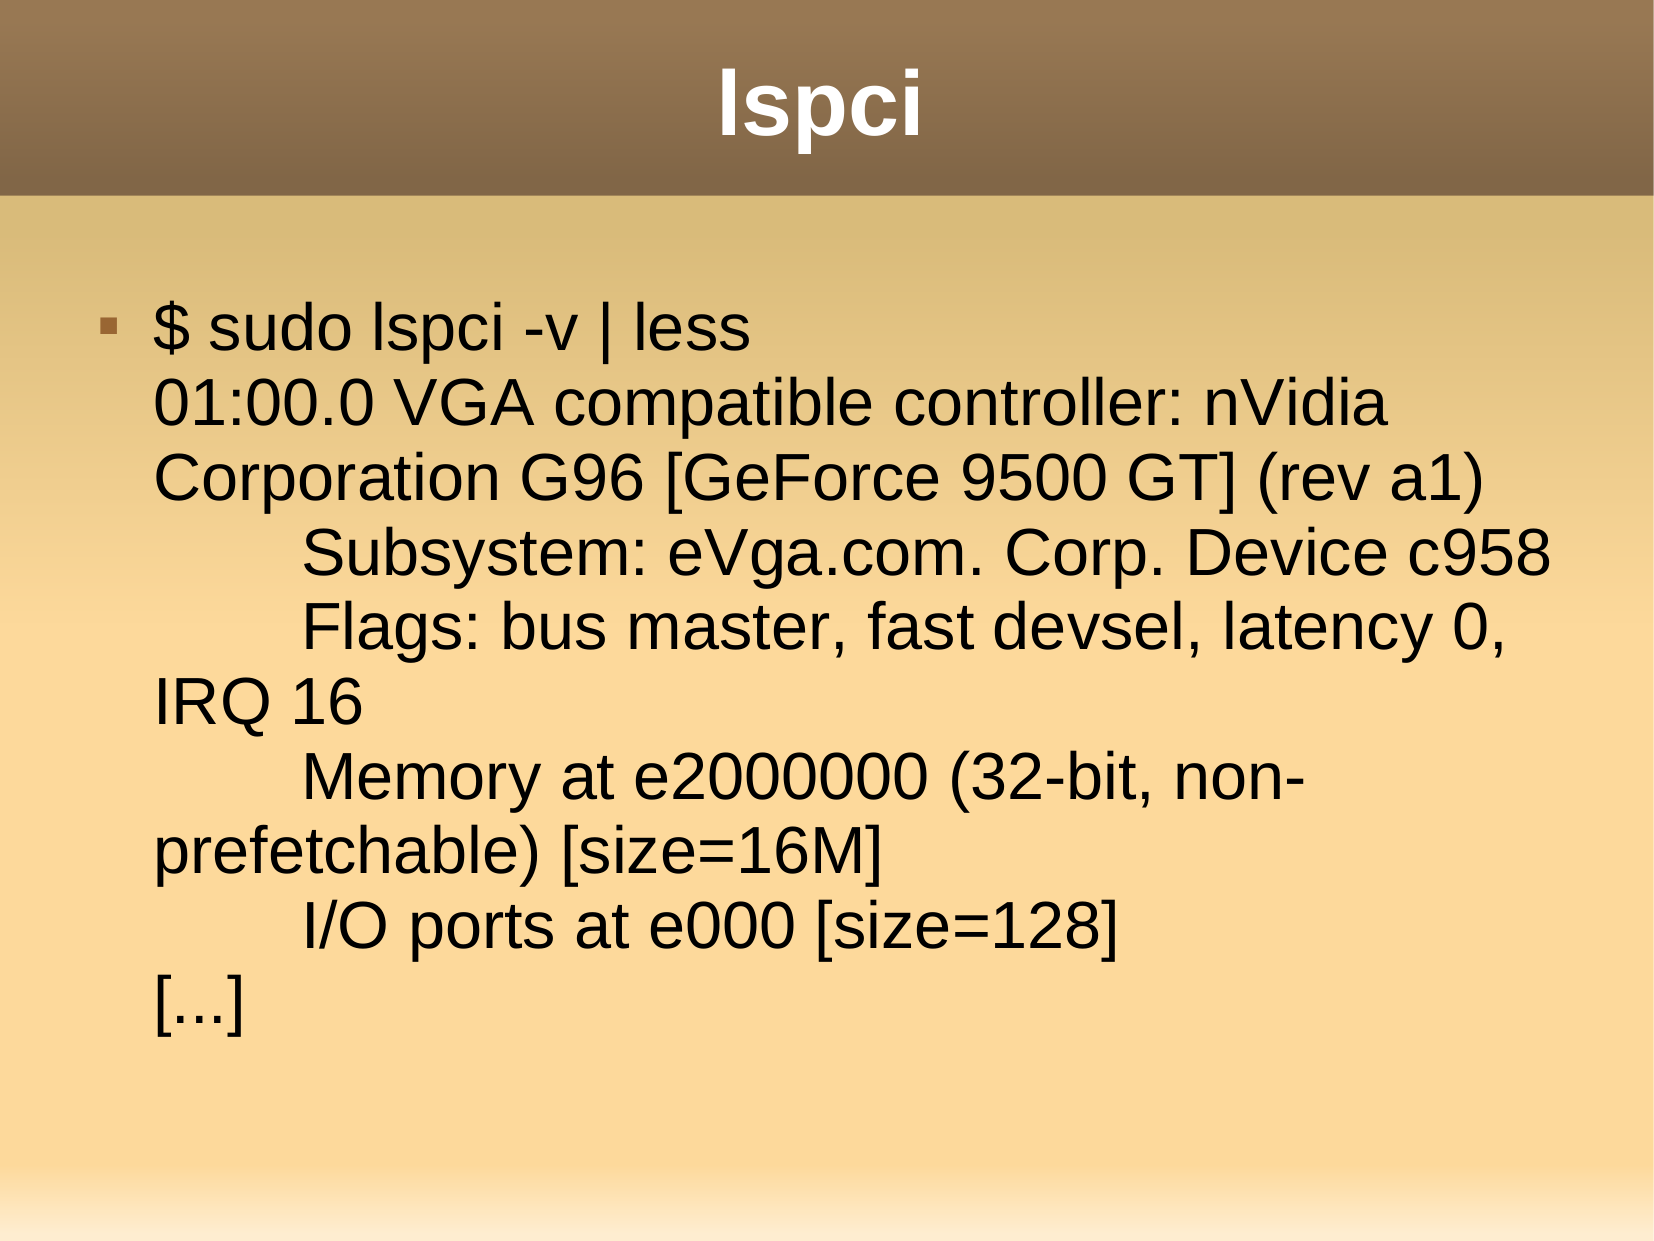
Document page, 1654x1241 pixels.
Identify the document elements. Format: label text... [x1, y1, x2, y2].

title lspci [76, 0, 1565, 208]
list $ sudo lspci -v | less 01:00.0 VGA compatible controller: nVidia Corporation G96 [GeForce 9500 GT] (rev a1) Subsystem: eVga.com. Corp. Device c958 Flags: bus master, fast devsel, latency 0, IRQ 16 Memory at e2000000 (32-bit, non-prefetchable) [size=16M] I/O ports at e000 [size=128] [...] [82, 290, 1571, 1094]
picture [0, 0, 1654, 1241]
